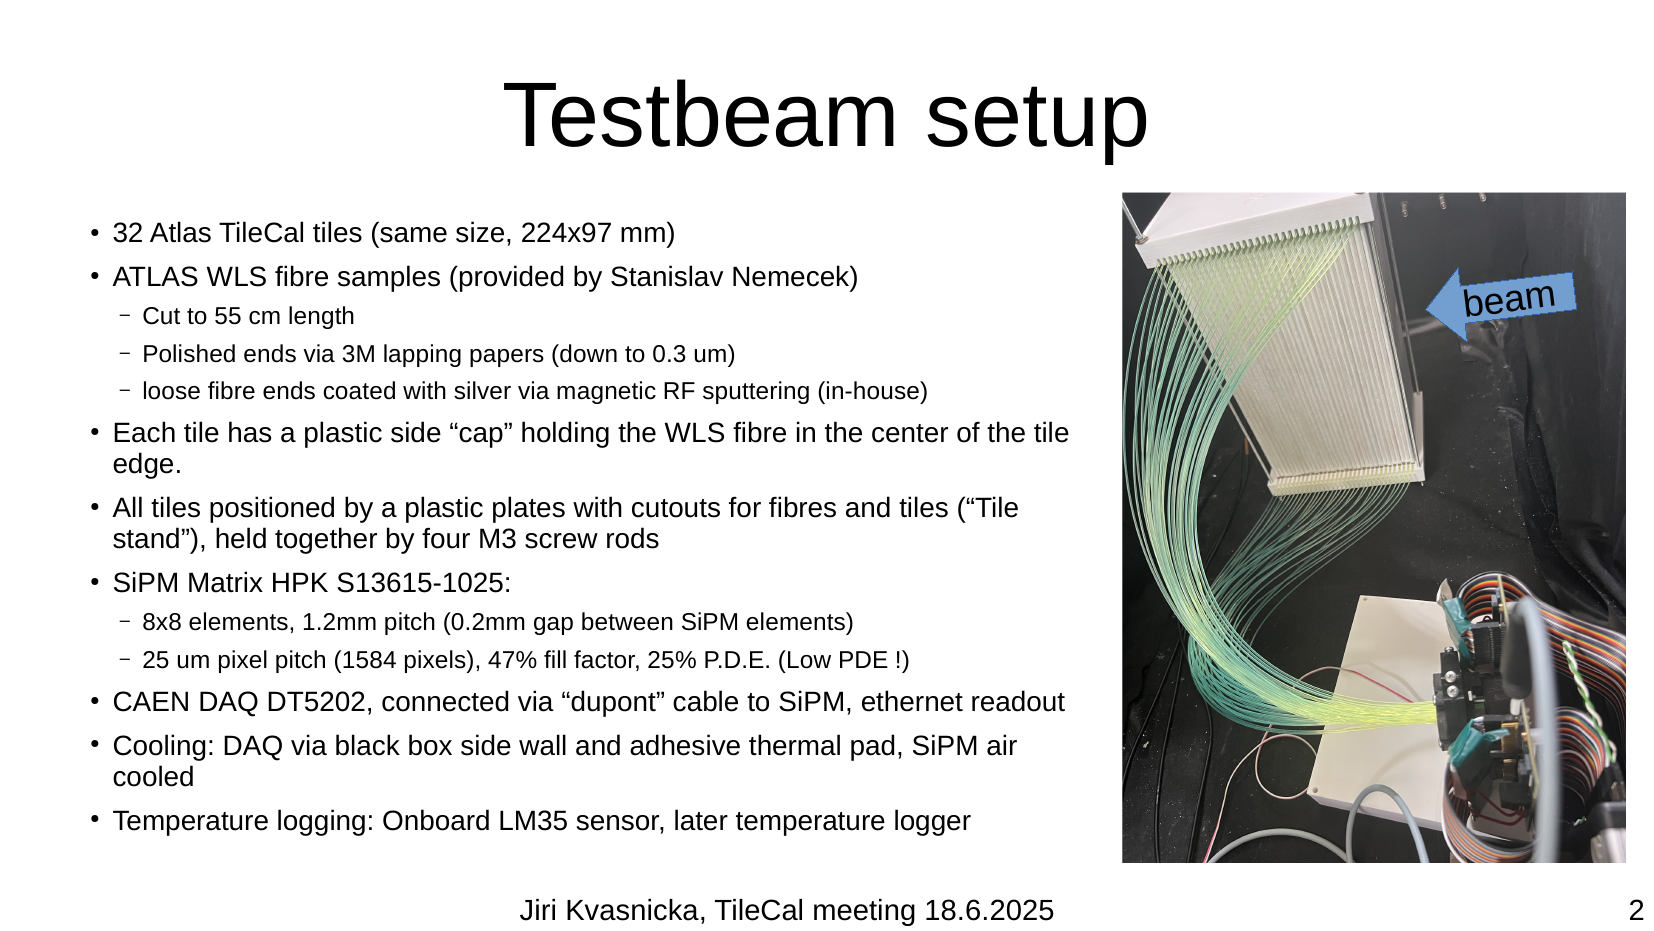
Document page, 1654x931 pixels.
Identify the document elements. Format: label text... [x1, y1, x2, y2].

picture [1122, 192, 1626, 863]
title Testbeam setup [82, 37, 1571, 193]
list 32 Atlas TileCal tiles (same size, 224x97 mm) ATLAS WLS fibre samples (provided by Stanislav Nemecek) Cut to 55 cm length Polished ends via 3M lapping papers (down to 0.3 um) loose fibre ends coated with silver via magnetic RF sputtering (in-house) Each tile has a plastic side “cap” holding the WLS fibre in the center of the tile edge. All tiles positioned by a plastic plates with cutouts for fibres and tiles (“Tile stand”), held together by four M3 screw rods SiPM Matrix HPK S13615-1025: 8x8 elements, 1.2mm pitch (0.2mm gap between SiPM elements) 25 um pixel pitch (1584 pixels), 47% fill factor, 25% P.D.E. (Low PDE !) CAEN DAQ DT5202, connected via “dupont” cable to SiPM, ethernet readout Cooling: DAQ via black box side wall and adhesive thermal pad, SiPM air cooled Temperature logging: Onboard LM35 sensor, later temperature logger [82, 217, 1088, 863]
text_box beam [1425, 267, 1577, 342]
